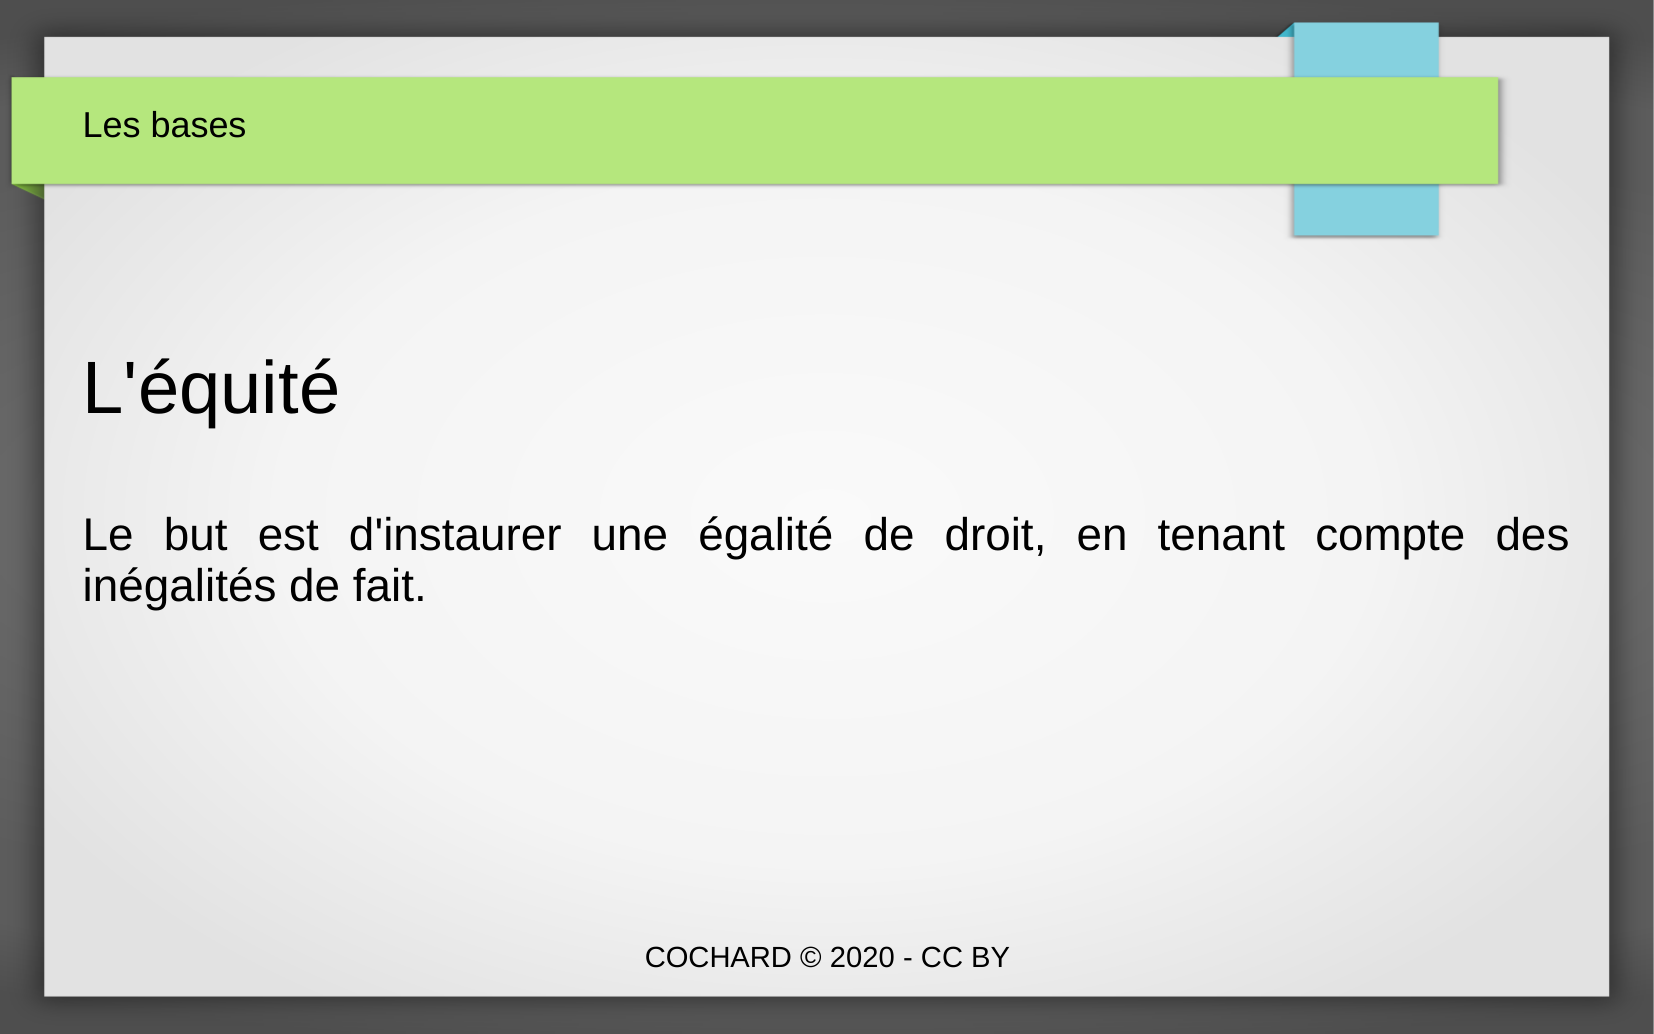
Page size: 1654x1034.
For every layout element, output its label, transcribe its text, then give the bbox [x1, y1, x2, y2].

list L'équité Le but est d'instaurer une égalité de droit, en tenant compte des inégalités de fait. [82, 249, 1571, 849]
picture [0, 0, 1654, 1034]
title Les bases [82, 39, 1235, 210]
